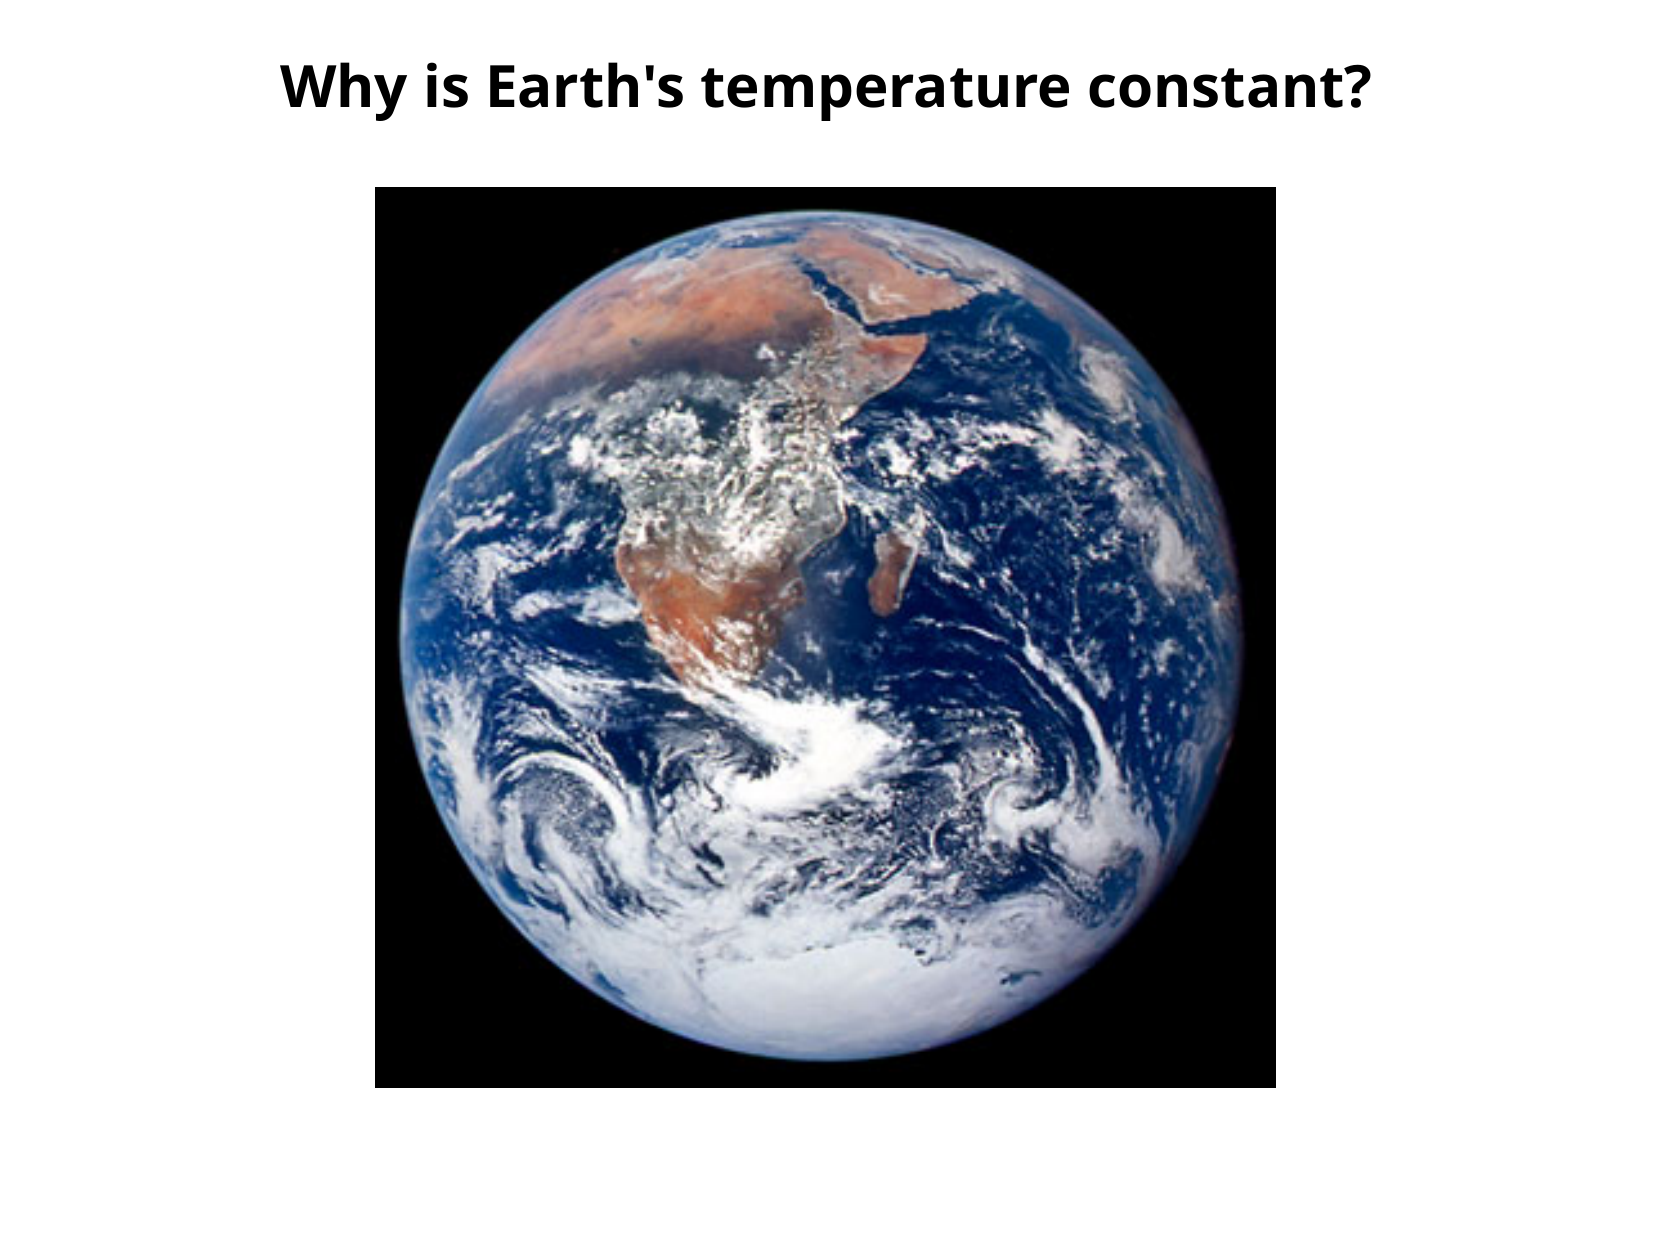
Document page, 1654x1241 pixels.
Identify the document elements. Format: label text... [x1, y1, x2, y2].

picture [375, 187, 1276, 1088]
text_box Why is Earth's temperature constant? [0, 37, 1654, 134]
